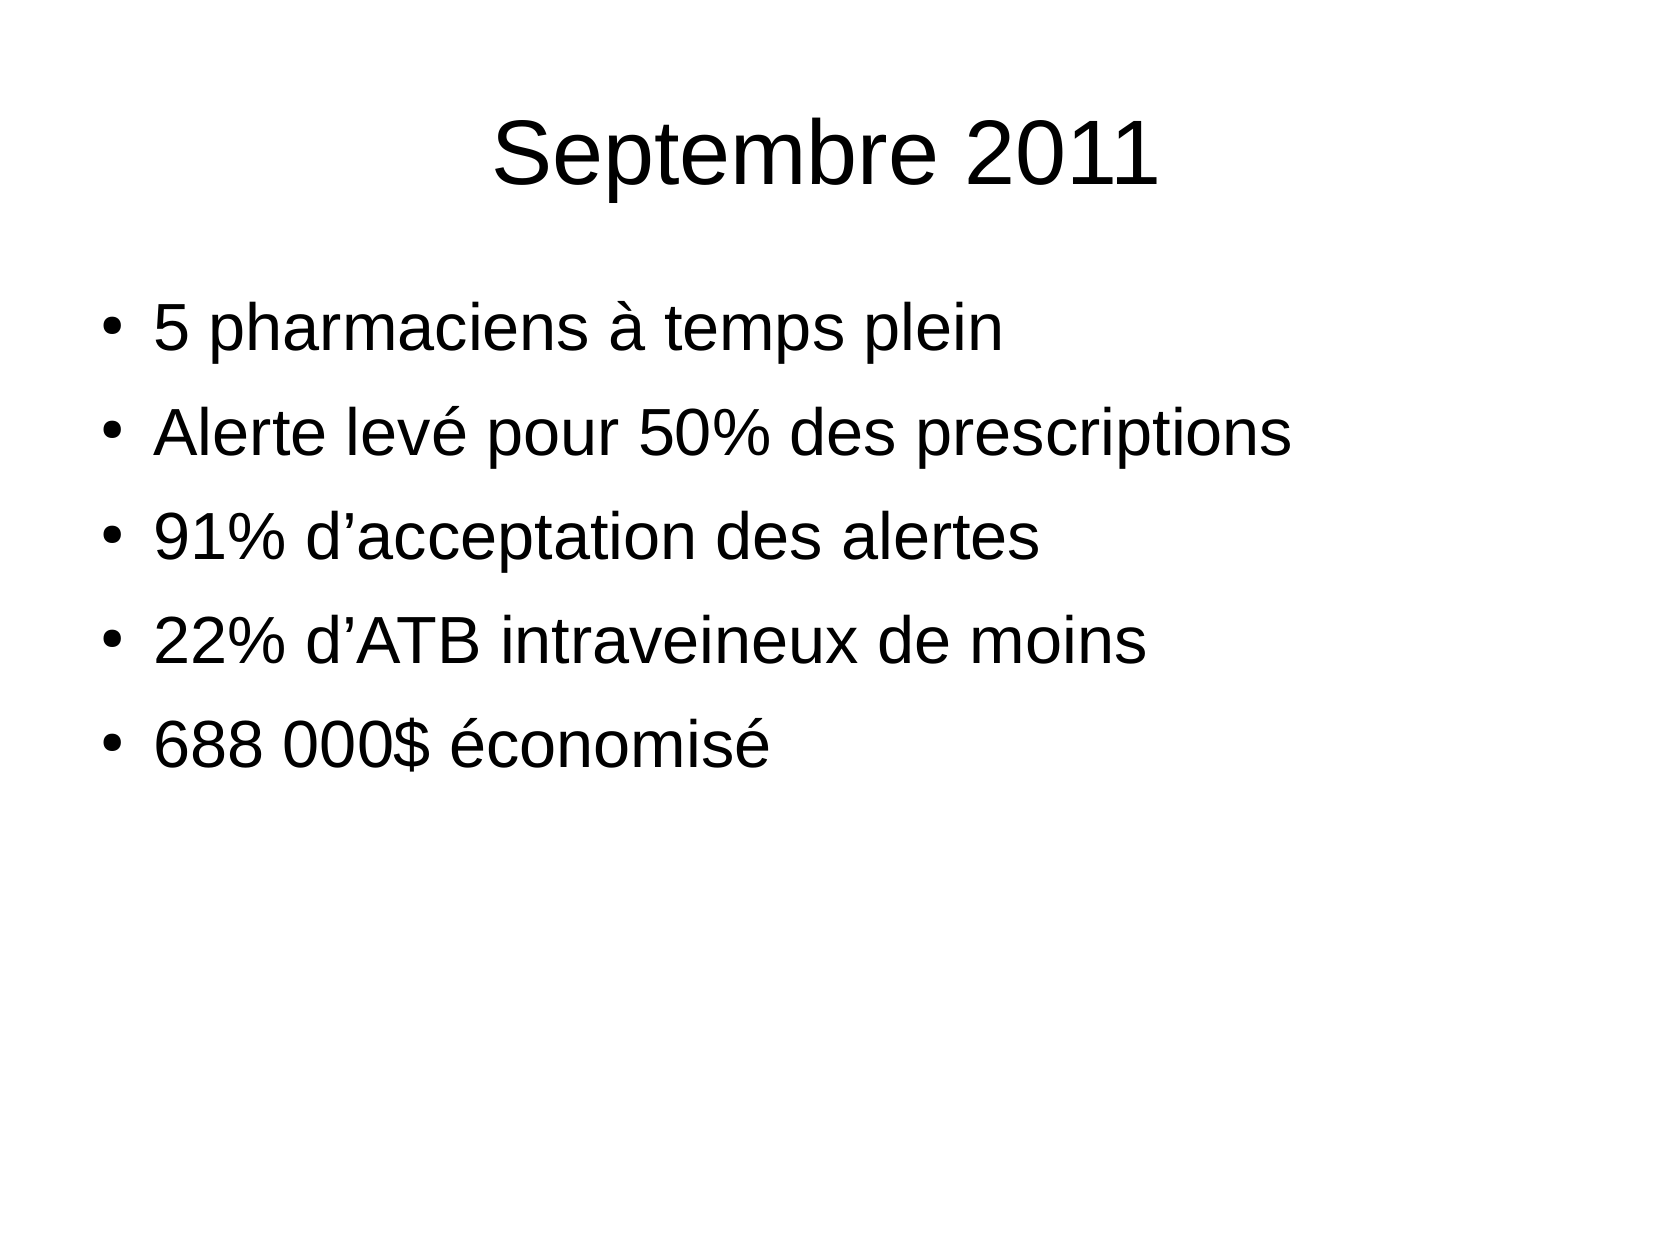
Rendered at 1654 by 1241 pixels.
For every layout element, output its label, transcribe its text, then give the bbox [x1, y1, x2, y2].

title Septembre 2011 [82, 49, 1571, 257]
list 5 pharmaciens à temps plein Alerte levé pour 50% des prescriptions 91% d’acceptation des alertes 22% d’ATB intraveineux de moins 688 000$ économisé [82, 290, 1571, 1010]
